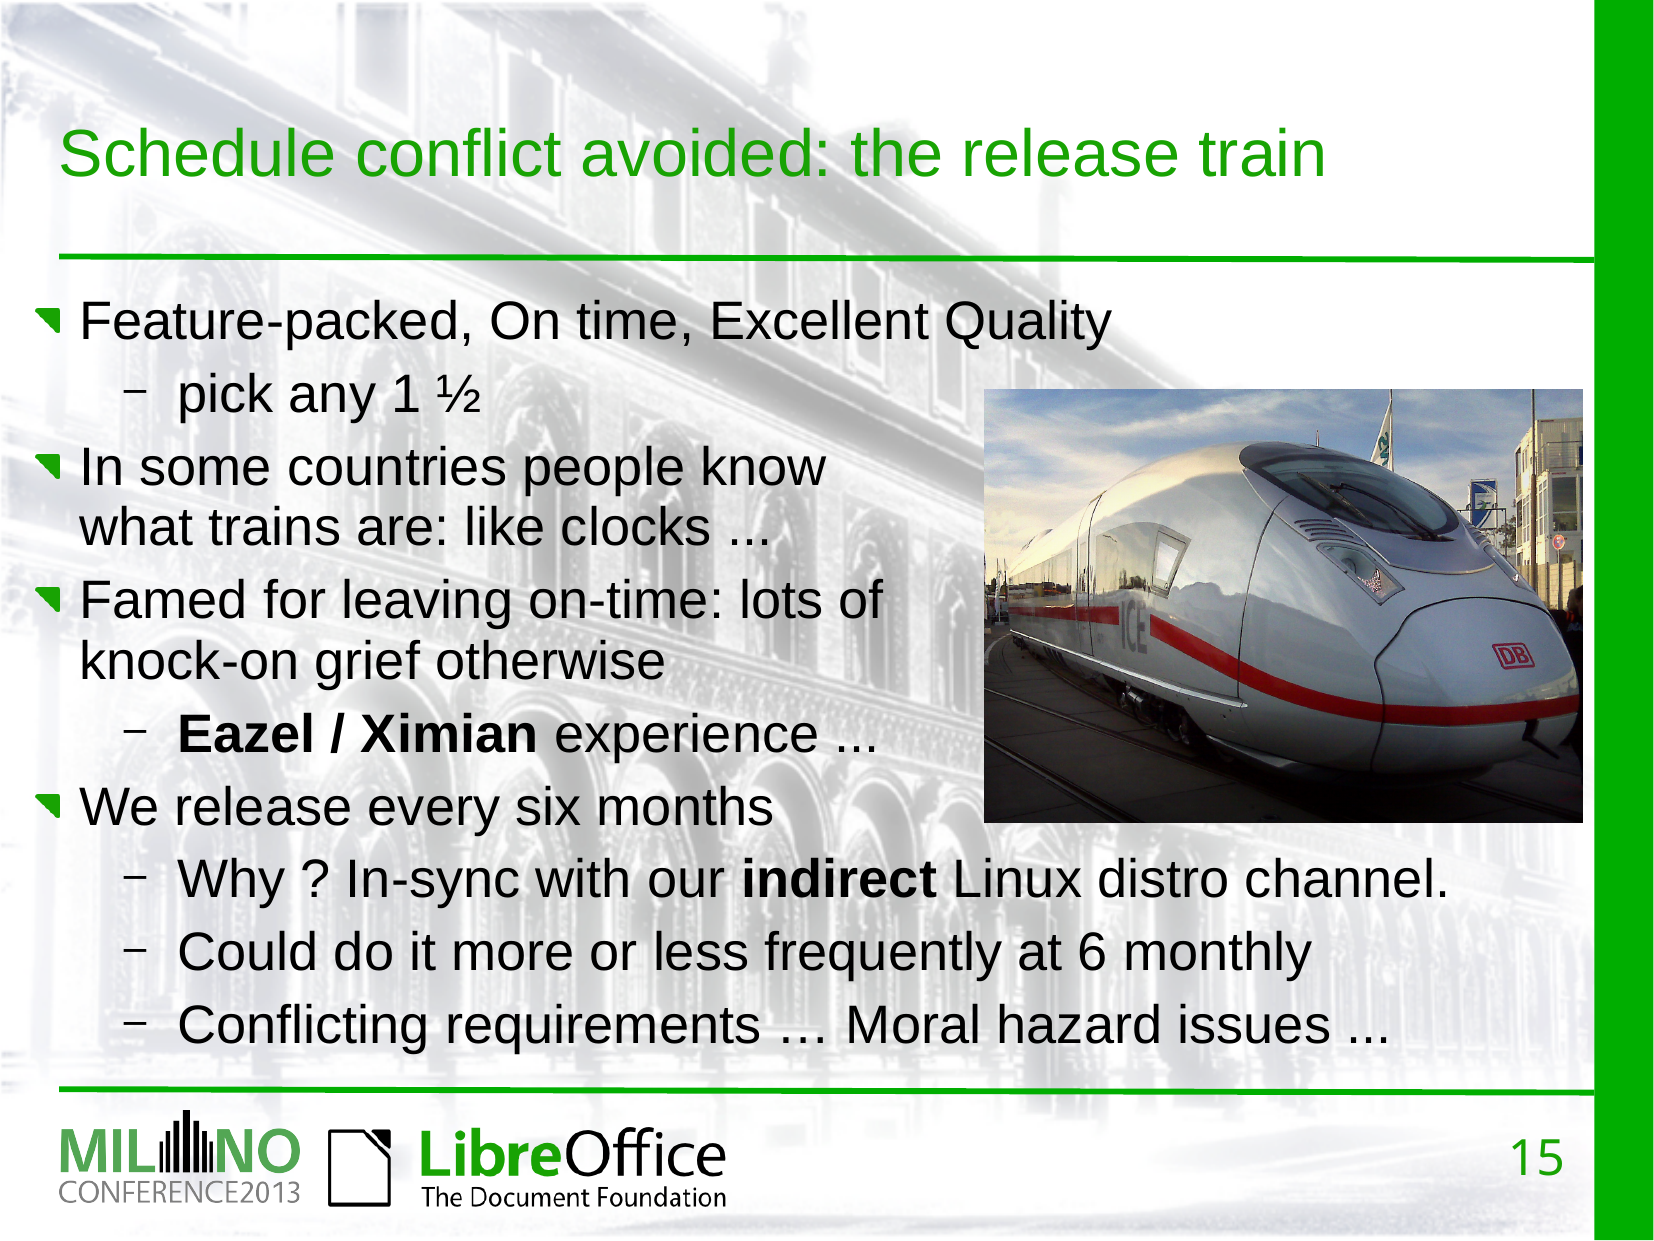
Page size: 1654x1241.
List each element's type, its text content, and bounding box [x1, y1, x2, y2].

picture [0, 1, 1594, 1241]
title Schedule conflict avoided: the release train [59, 49, 1548, 257]
list Feature-packed, On time, Excellent Quality pick any 1 ½ In some countries people know what trains are: like clocks ... Famed for leaving on-time: lots of knock-on grief otherwise Eazel / Ximian experience ... We release every six months Why ? In-sync with our indirect Linux distro channel. Could do it more or less frequently at 6 monthly Conflicting requirements … Moral hazard issues ... [35, 290, 1524, 1056]
